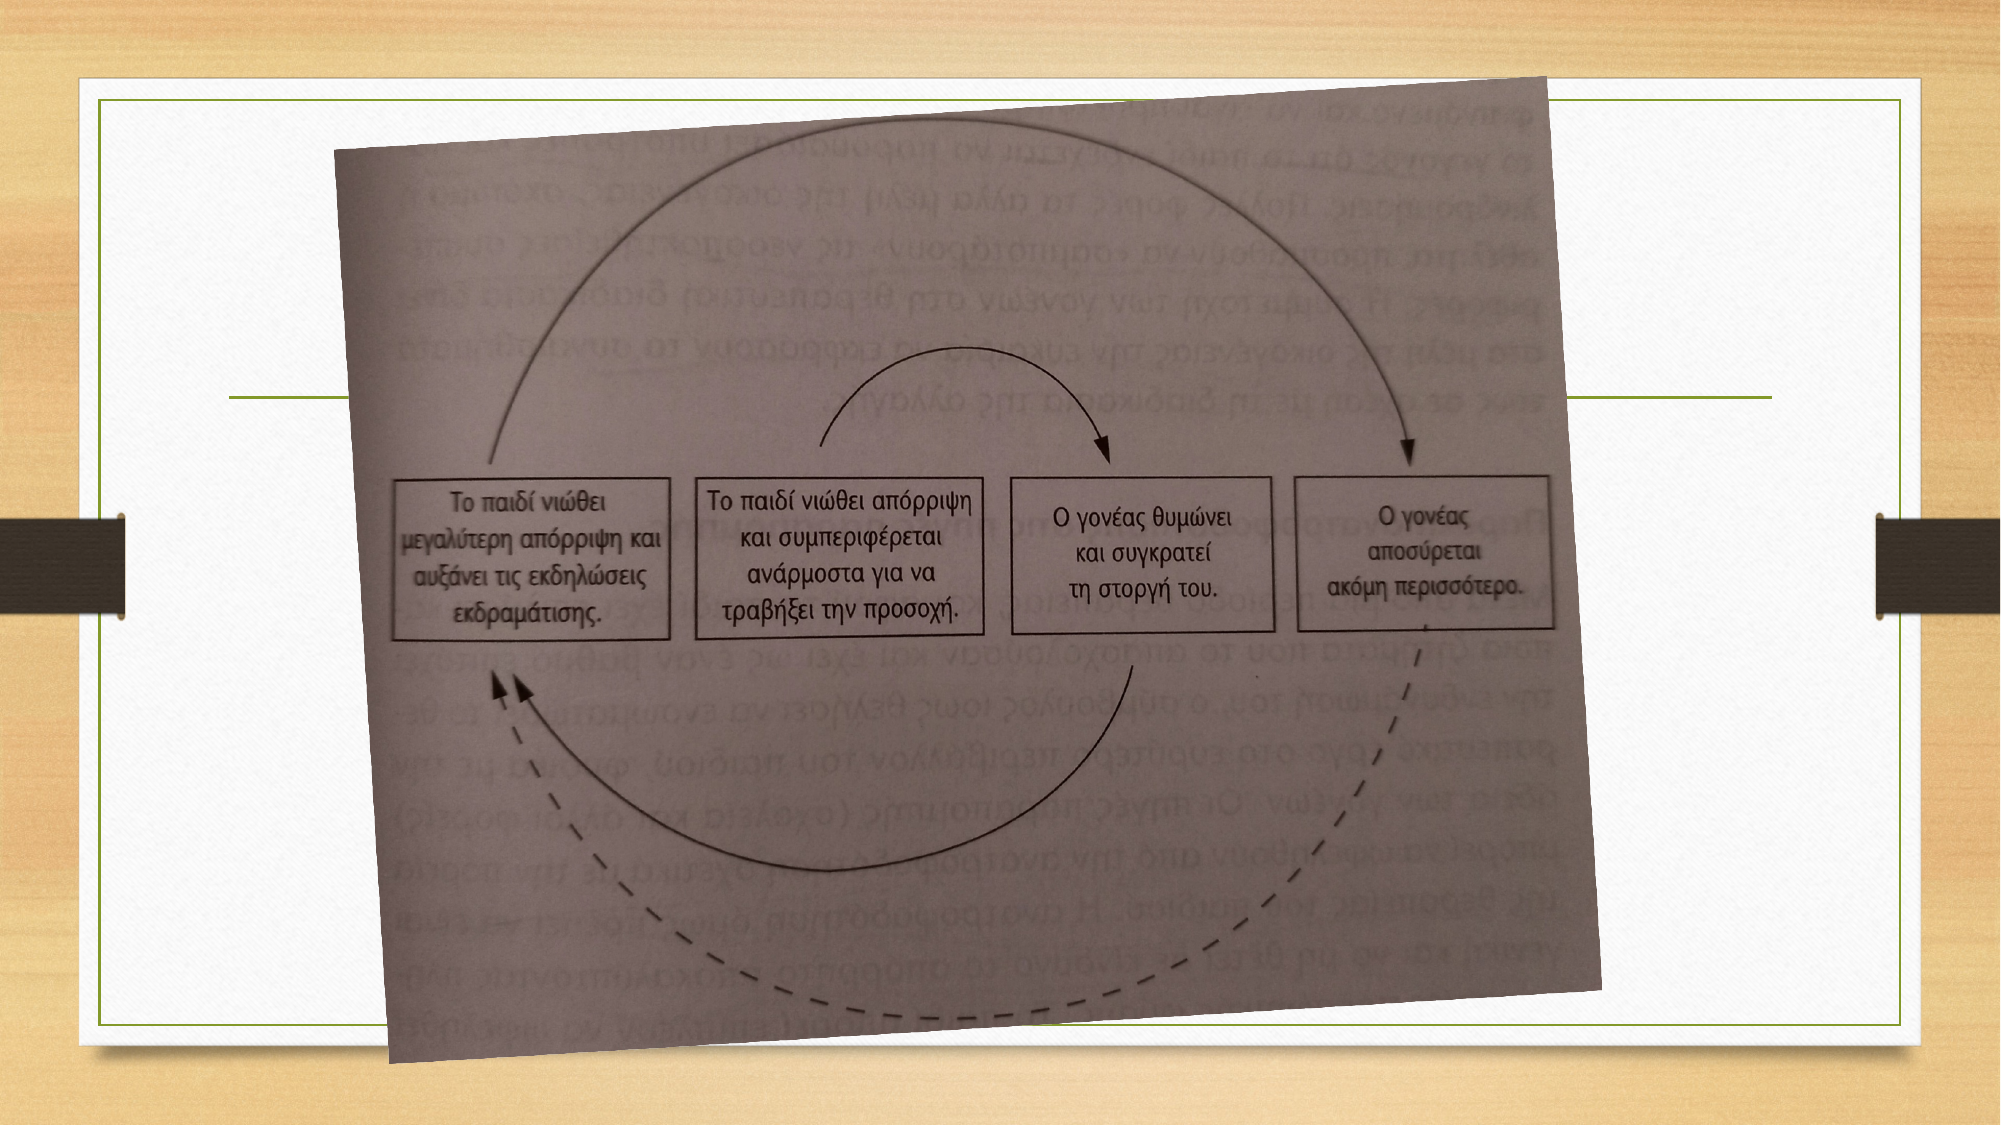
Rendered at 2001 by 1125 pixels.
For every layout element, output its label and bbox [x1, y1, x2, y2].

picture [333, 75, 1602, 1064]
